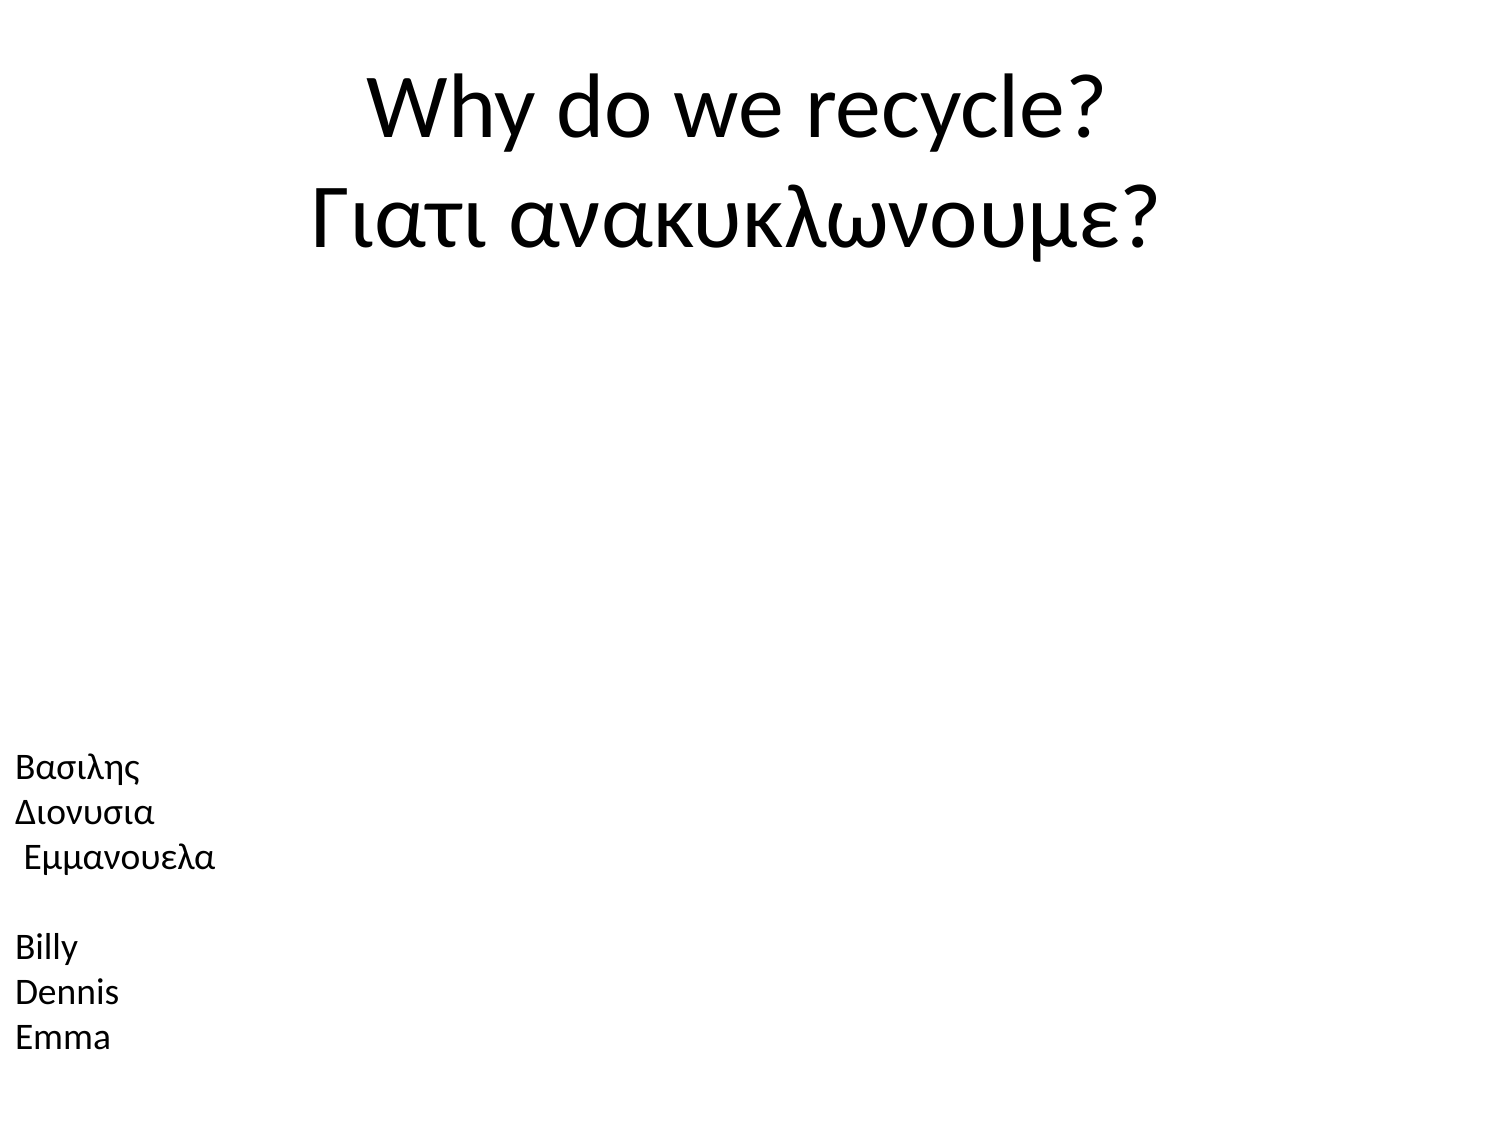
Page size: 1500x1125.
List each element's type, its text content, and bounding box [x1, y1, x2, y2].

title Why do we recycle? Γιατι ανακυκλωνουμε? [76, 30, 1399, 274]
text_box Βασιλης Διονυσια Εμμανουελα Billy Dennis Emma [0, 682, 351, 1110]
